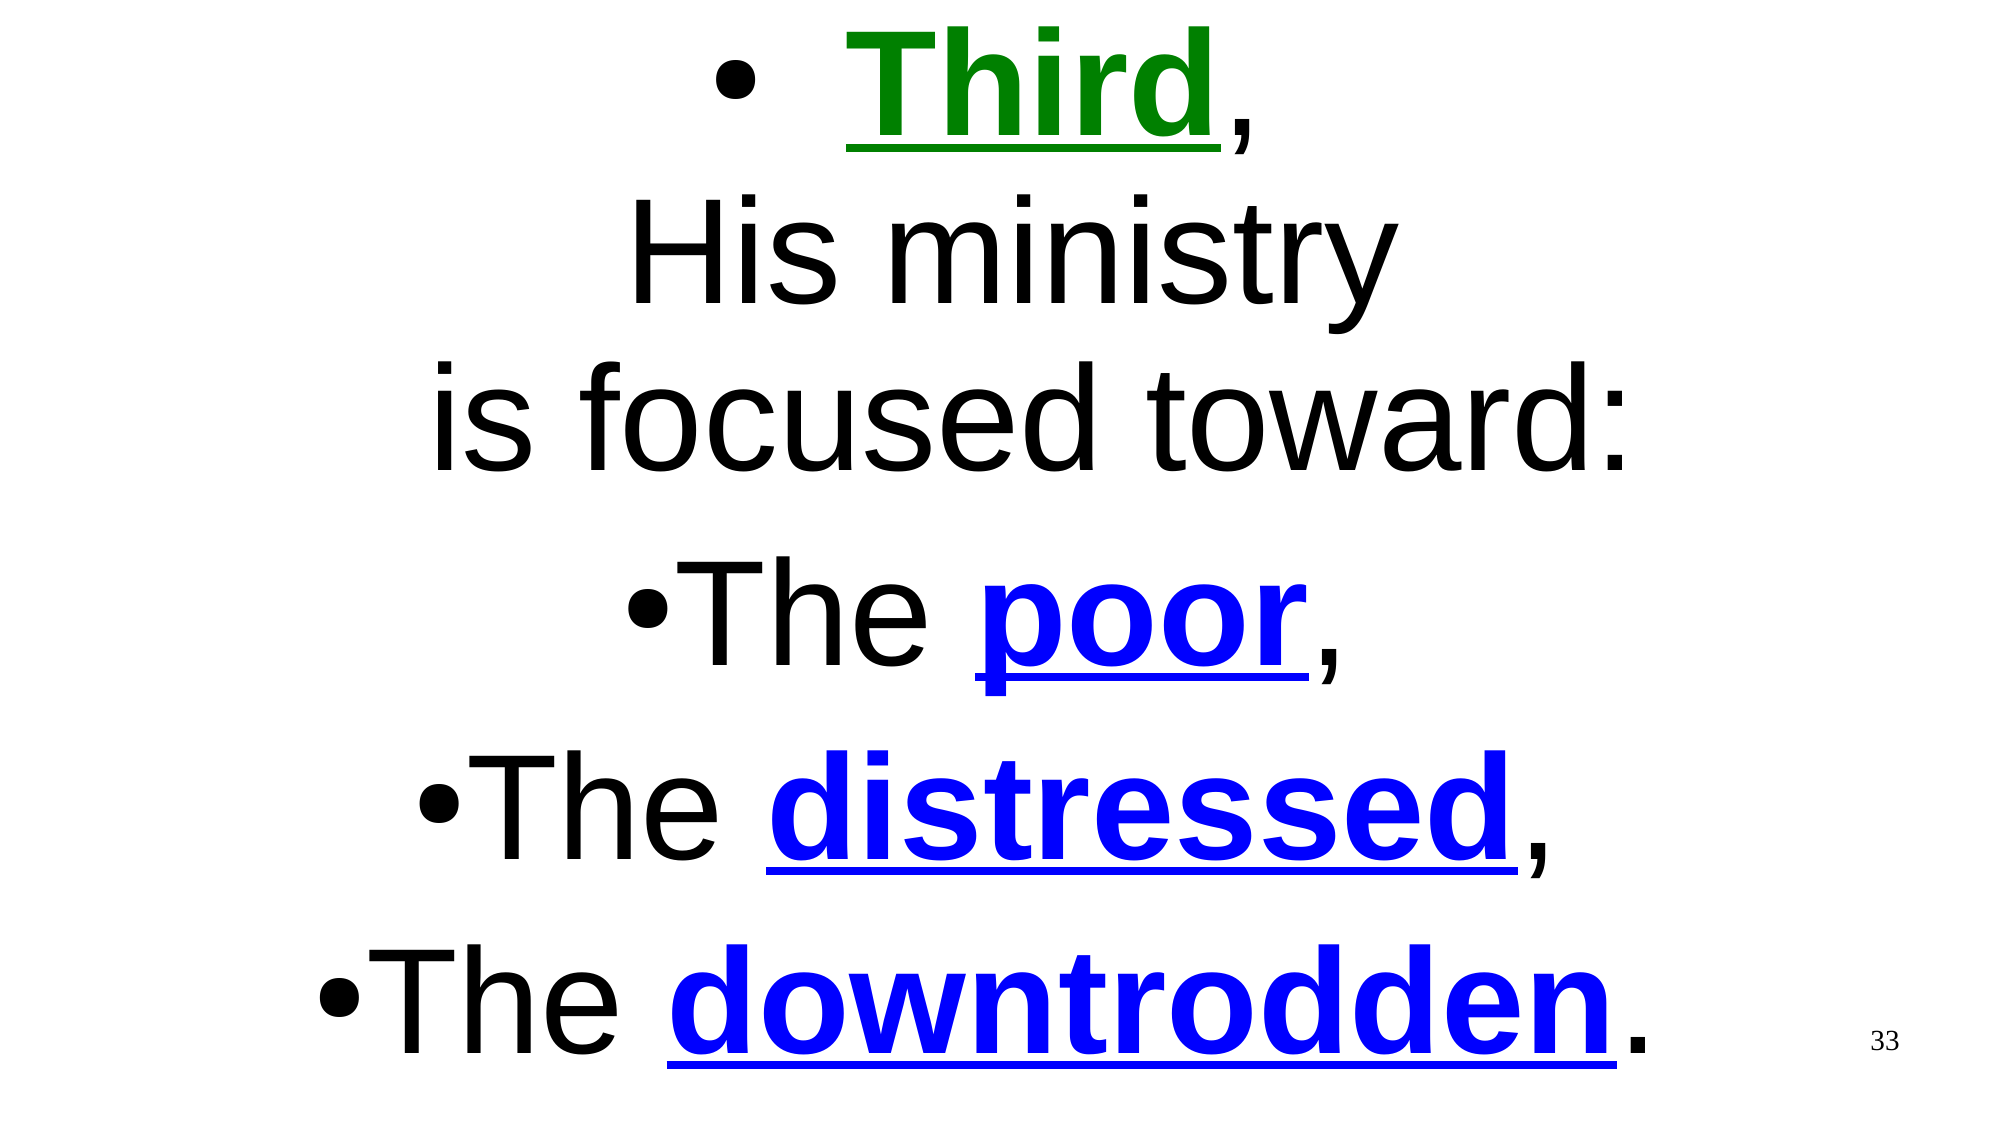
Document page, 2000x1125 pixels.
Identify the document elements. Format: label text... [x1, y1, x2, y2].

list Third, His ministry is focused toward: The poor, The distressed, The downtrodden. [0, 0, 1996, 1123]
